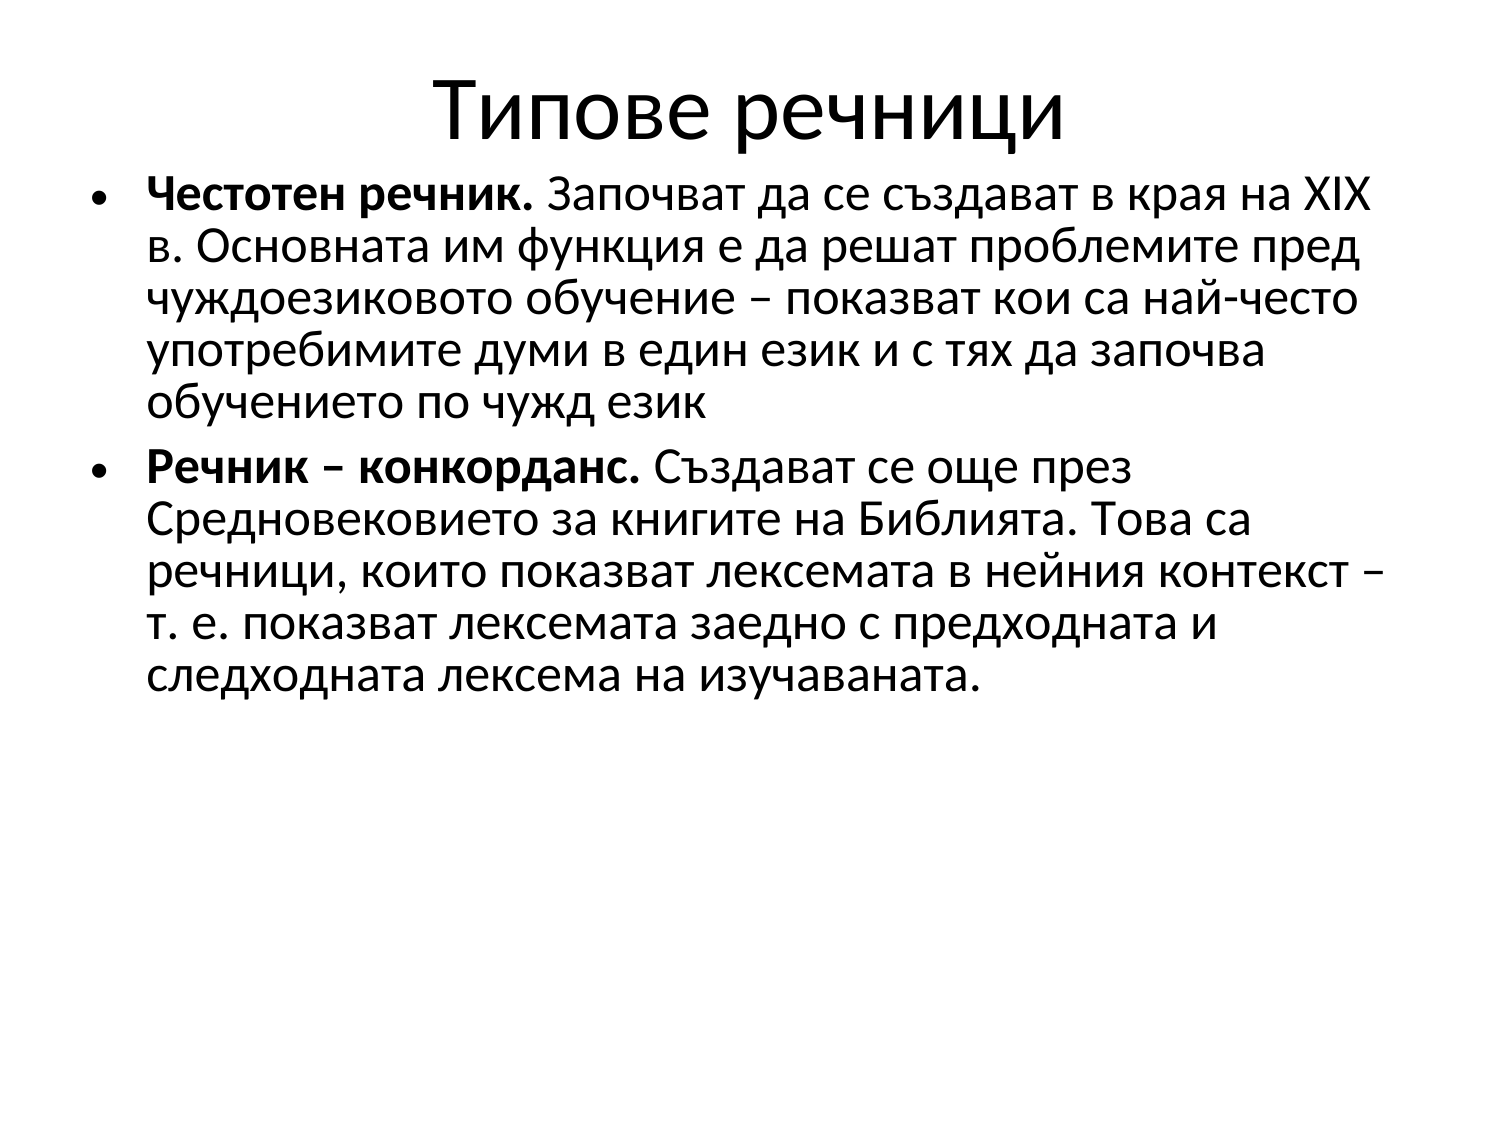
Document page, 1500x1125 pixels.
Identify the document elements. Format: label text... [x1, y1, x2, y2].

list Честотен речник. Започват да се създават в края на ХІХ в. Основната им функция е да решат проблемите пред чуждоезиковото обучение – показват кои са най-често употребимите думи в един език и с тях да започва обучението по чужд език Речник – конкорданс. Създават се още през Средновековието за книгите на Библията. Това са речници, които показват лексемата в нейния контекст – т. е. показват лексемата заедно с предходната и следходната лексема на изучаваната. [75, 164, 1426, 1125]
title Типове речници [75, 45, 1426, 164]
